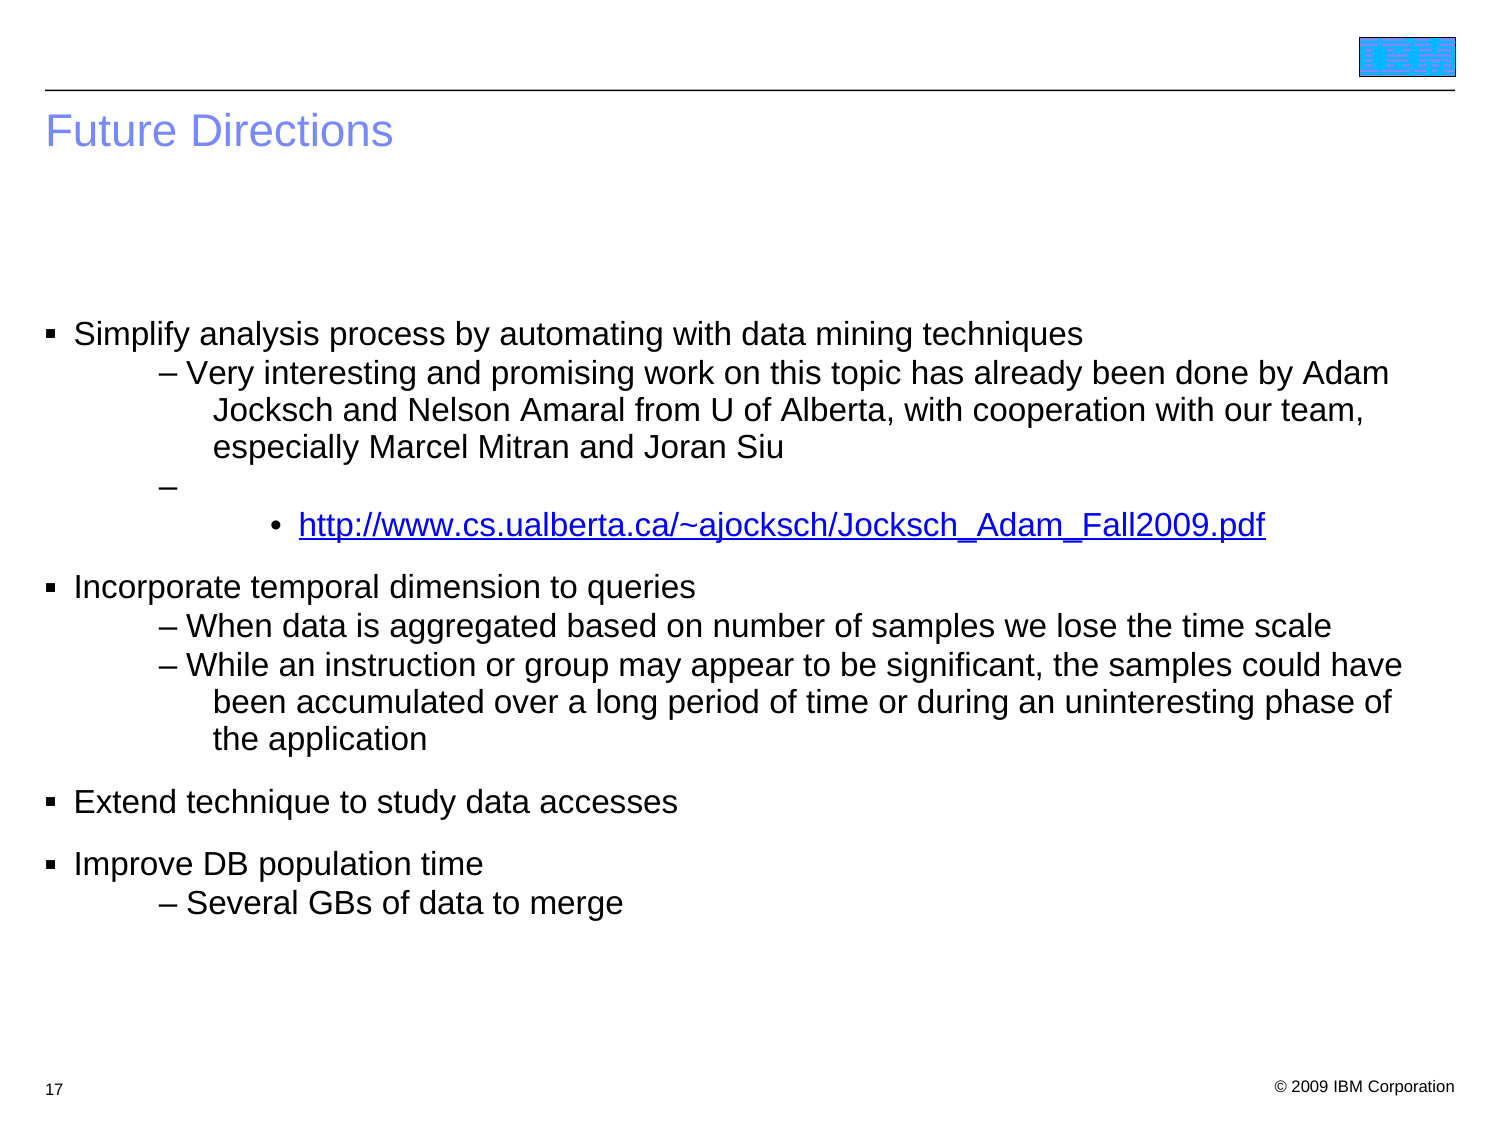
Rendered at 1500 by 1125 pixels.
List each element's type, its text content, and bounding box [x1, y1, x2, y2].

title Future Directions [30, 97, 1456, 218]
list Simplify analysis process by automating with data mining techniques Very interesting and promising work on this topic has already been done by Adam Jocksch and Nelson Amaral from U of Alberta, with cooperation with our team, especially Marcel Mitran and Joran Siu http://www.cs.ualberta.ca/~ajocksch/Jocksch_Adam_Fall2009.pdf Incorporate temporal dimension to queries When data is aggregated based on number of samples we lose the time scale While an instruction or group may appear to be significant, the samples could have been accumulated over a long period of time or during an uninteresting phase of the application Extend technique to study data accesses Improve DB population time Several GBs of data to merge [30, 307, 1456, 1058]
